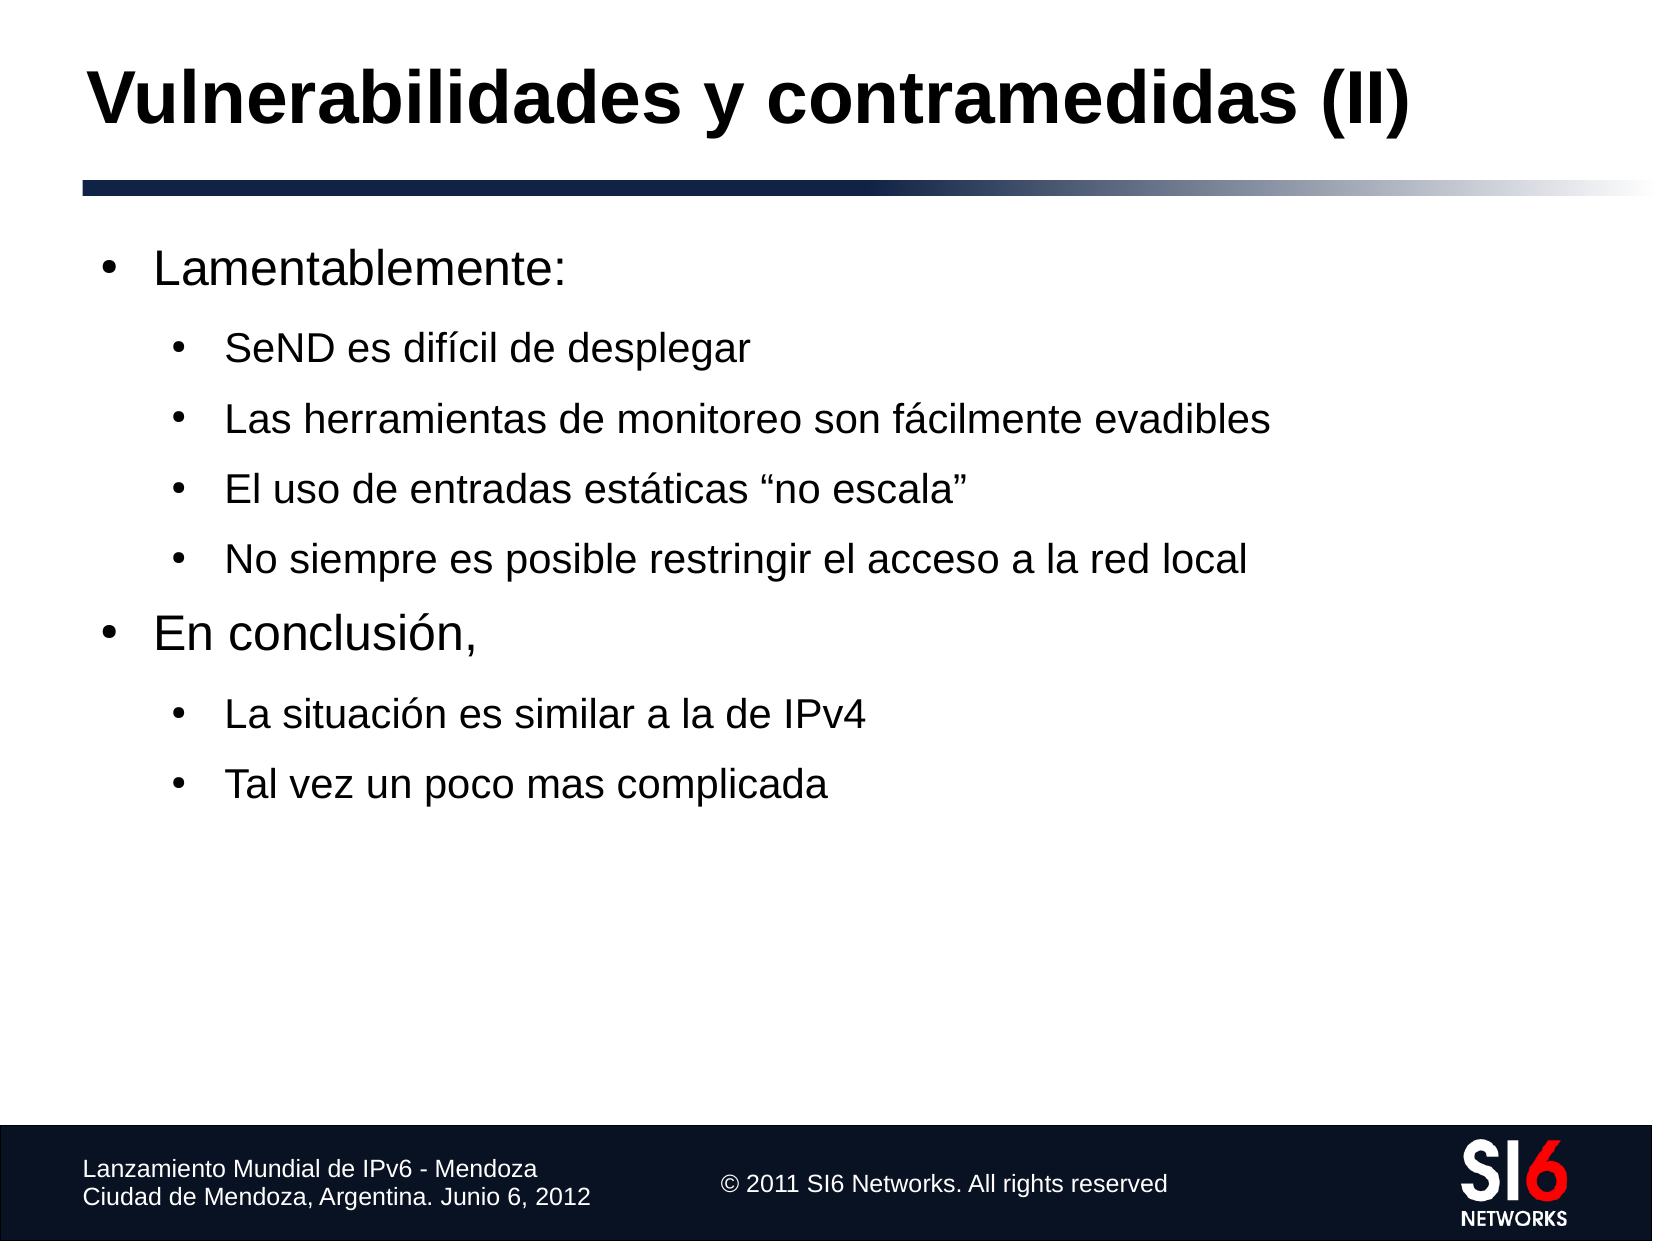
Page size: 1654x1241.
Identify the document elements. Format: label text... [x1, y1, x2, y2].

picture [1461, 1139, 1567, 1226]
list Lamentablemente: SeND es difícil de desplegar Las herramientas de monitoreo son fácilmente evadibles El uso de entradas estáticas “no escala” No siempre es posible restringir el acceso a la red local En conclusión, La situación es similar a la de IPv4 Tal vez un poco mas complicada [82, 240, 1571, 1109]
title Vulnerabilidades y contramedidas (II) [86, 30, 1576, 166]
